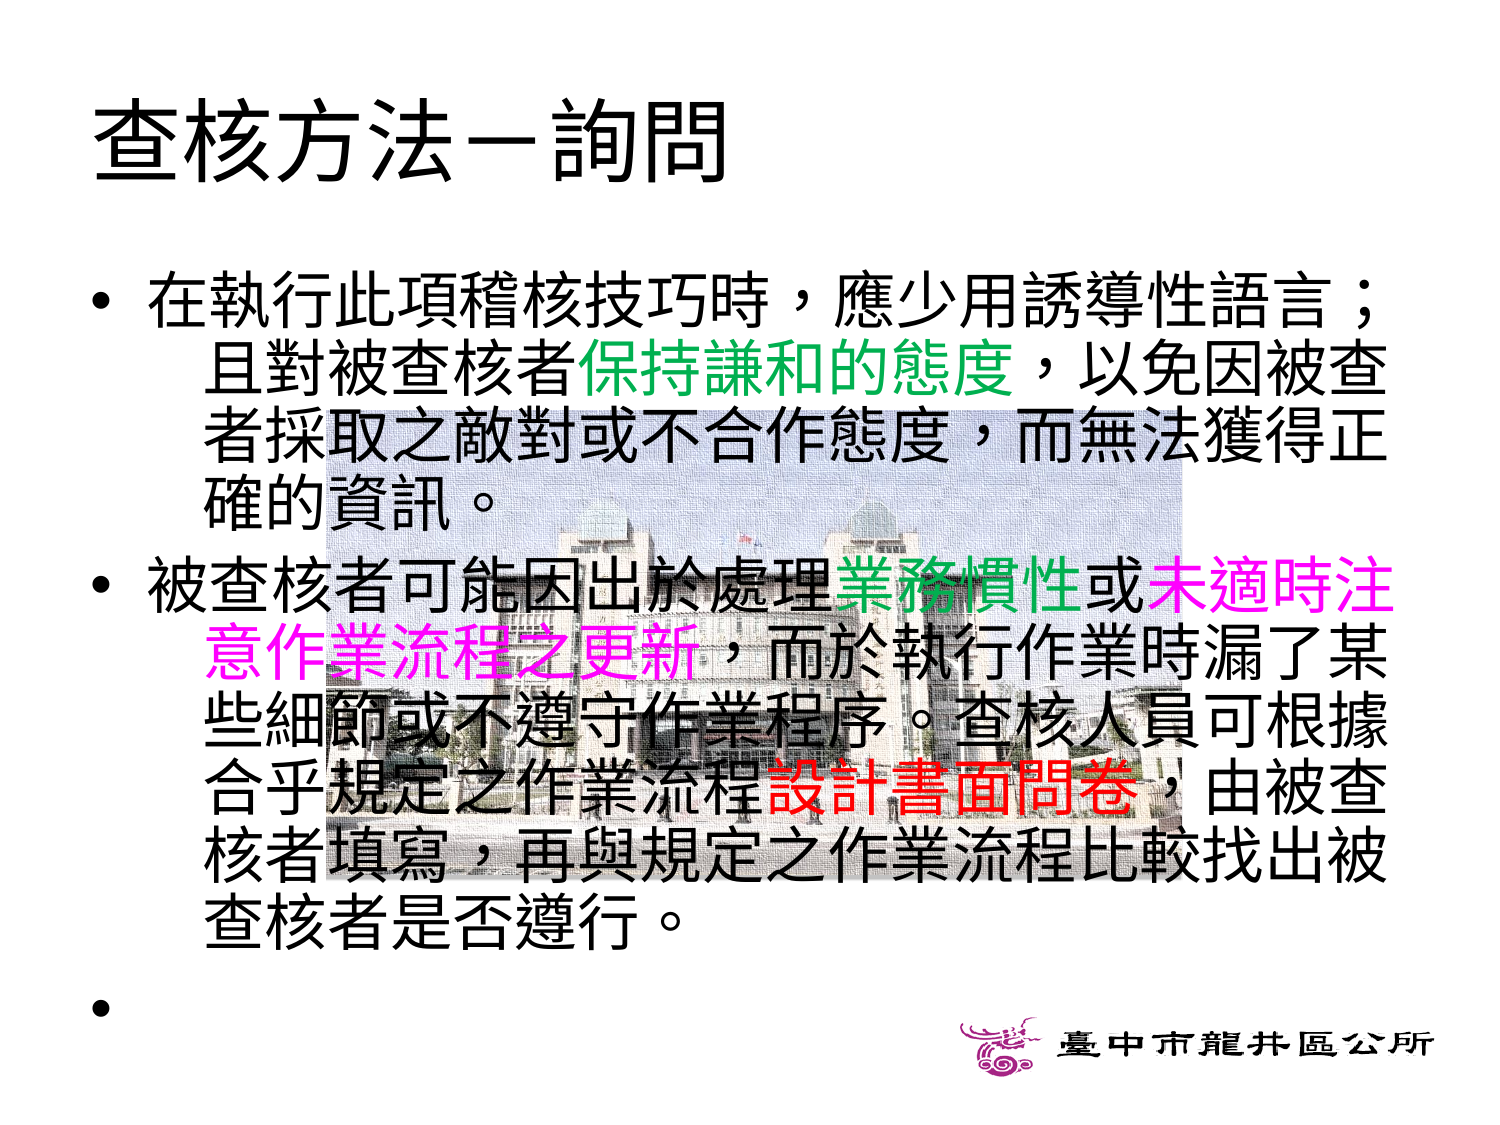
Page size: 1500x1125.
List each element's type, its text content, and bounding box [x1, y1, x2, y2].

list 在執行此項稽核技巧時，應少用誘導性語言；且對被查核者保持謙和的態度，以免因被查者採取之敵對或不合作態度，而無法獲得正確的資訊。 被查核者可能因出於處理業務慣性或未適時注意作業流程之更新，而於執行作業時漏了某些細節或不遵守作業程序。查核人員可根據合乎規定之作業流程設計書面問卷，由被查核者填寫，再與規定之作業流程比較找出被查核者是否遵行。 [75, 262, 1426, 1005]
title 查核方法－詢問 [75, 45, 1426, 233]
